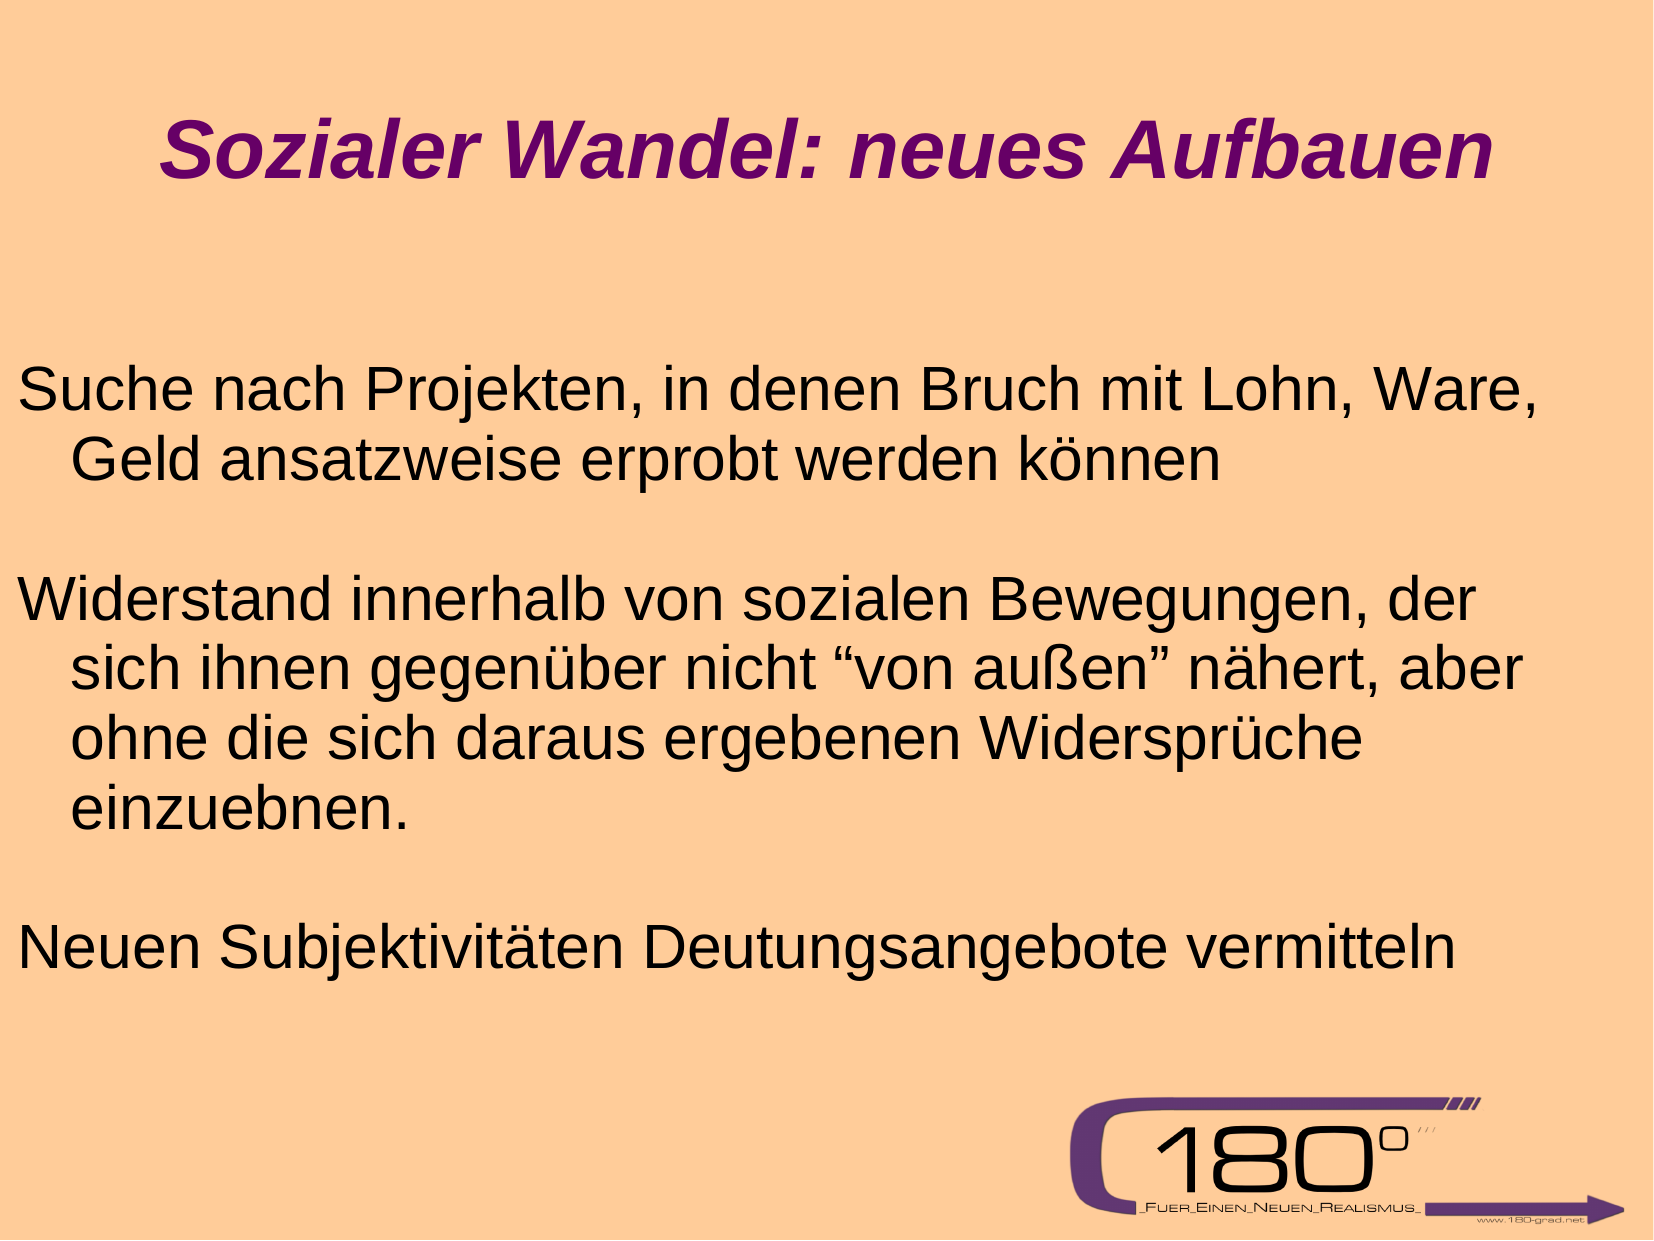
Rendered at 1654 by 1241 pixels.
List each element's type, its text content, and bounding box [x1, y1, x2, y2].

title Sozialer Wandel: neues Aufbauen [121, 46, 1534, 254]
text_box Suche nach Projekten, in denen Bruch mit Lohn, Ware, Geld ansatzweise erprobt werden können Widerstand innerhalb von sozialen Bewegungen, der sich ihnen gegenüber nicht “von außen” nähert, aber ohne die sich daraus ergebenen Widersprüche einzuebnen. Neuen Subjektivitäten Deutungsangebote vermitteln [0, 354, 1599, 1055]
picture [1068, 1092, 1625, 1228]
